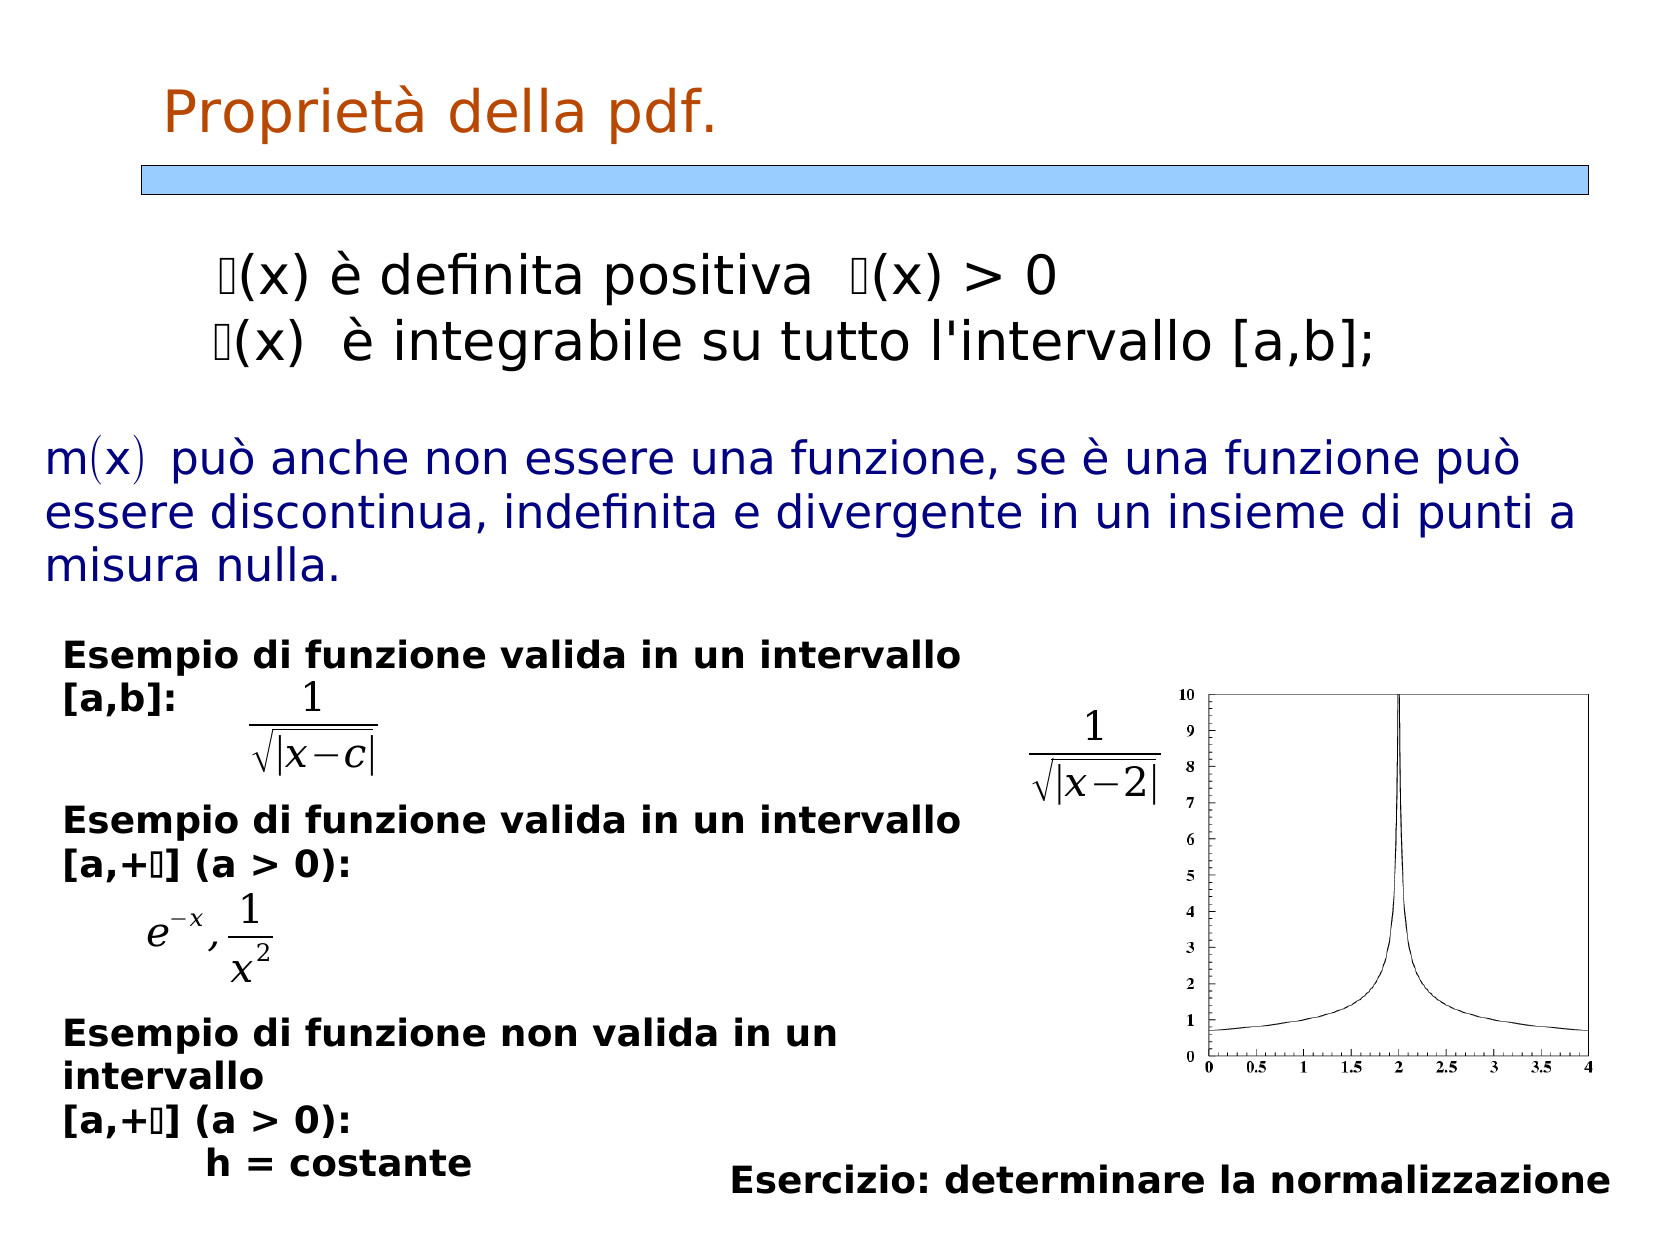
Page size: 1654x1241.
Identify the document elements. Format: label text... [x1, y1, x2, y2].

text_box Esempio di funzione valida in un intervallo [a,b]: [47, 625, 1063, 728]
text_box m(x) può anche non essere una funzione, se è una funzione può essere discontinua, indefinita e divergente in un insieme di punti a misura nulla. [29, 425, 1636, 603]
text_box Esercizio: determinare la normalizzazione [714, 1151, 1654, 1210]
picture [1151, 648, 1609, 1106]
text_box Proprietà della pdf. [147, 70, 1595, 147]
chart [135, 885, 284, 992]
text_box Esempio di funzione non valida in un intervallo [a,+] (a > 0): h = costante [47, 1004, 1063, 1152]
chart [236, 673, 390, 779]
chart [1015, 702, 1173, 808]
text_box Esempio di funzione valida in un intervallo [a,+] (a > 0): [47, 791, 1063, 896]
text_box (x) è definita positiva (x) > 0 (x) è integrabile su tutto l'intervallo [a,b]; [112, 147, 1654, 386]
